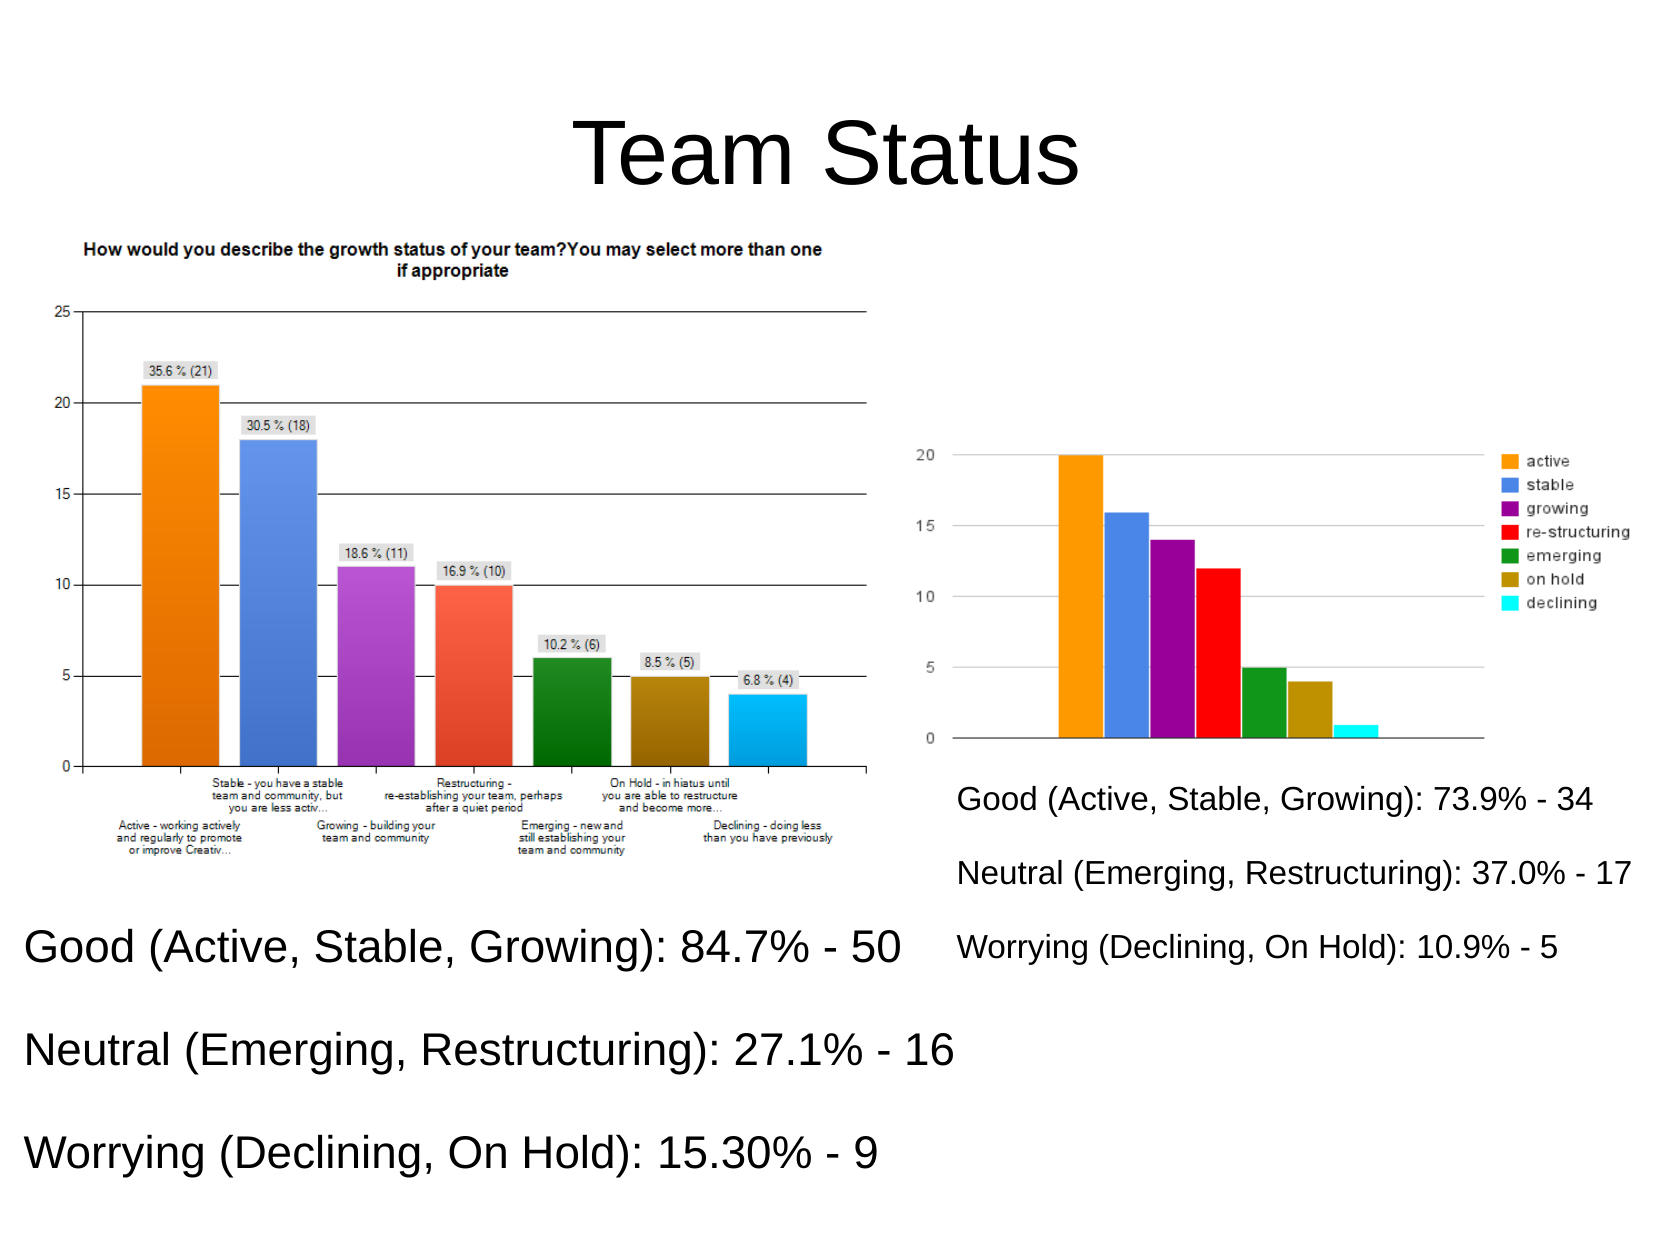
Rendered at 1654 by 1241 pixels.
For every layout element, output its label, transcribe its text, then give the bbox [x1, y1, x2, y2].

subtitle Good (Active, Stable, Growing): 84.7% - 50 Neutral (Emerging, Restructuring): 27.1% - 16 Worrying (Declining, On Hold): 15.30% - 9 [23, 922, 993, 1229]
picture [9, 219, 1648, 886]
text_box Good (Active, Stable, Growing): 73.9% - 34 Neutral (Emerging, Restructuring): 37.0% - 17 Worrying (Declining, On Hold): 10.9% - 5 [956, 779, 1654, 1017]
title Team Status [82, 49, 1571, 257]
